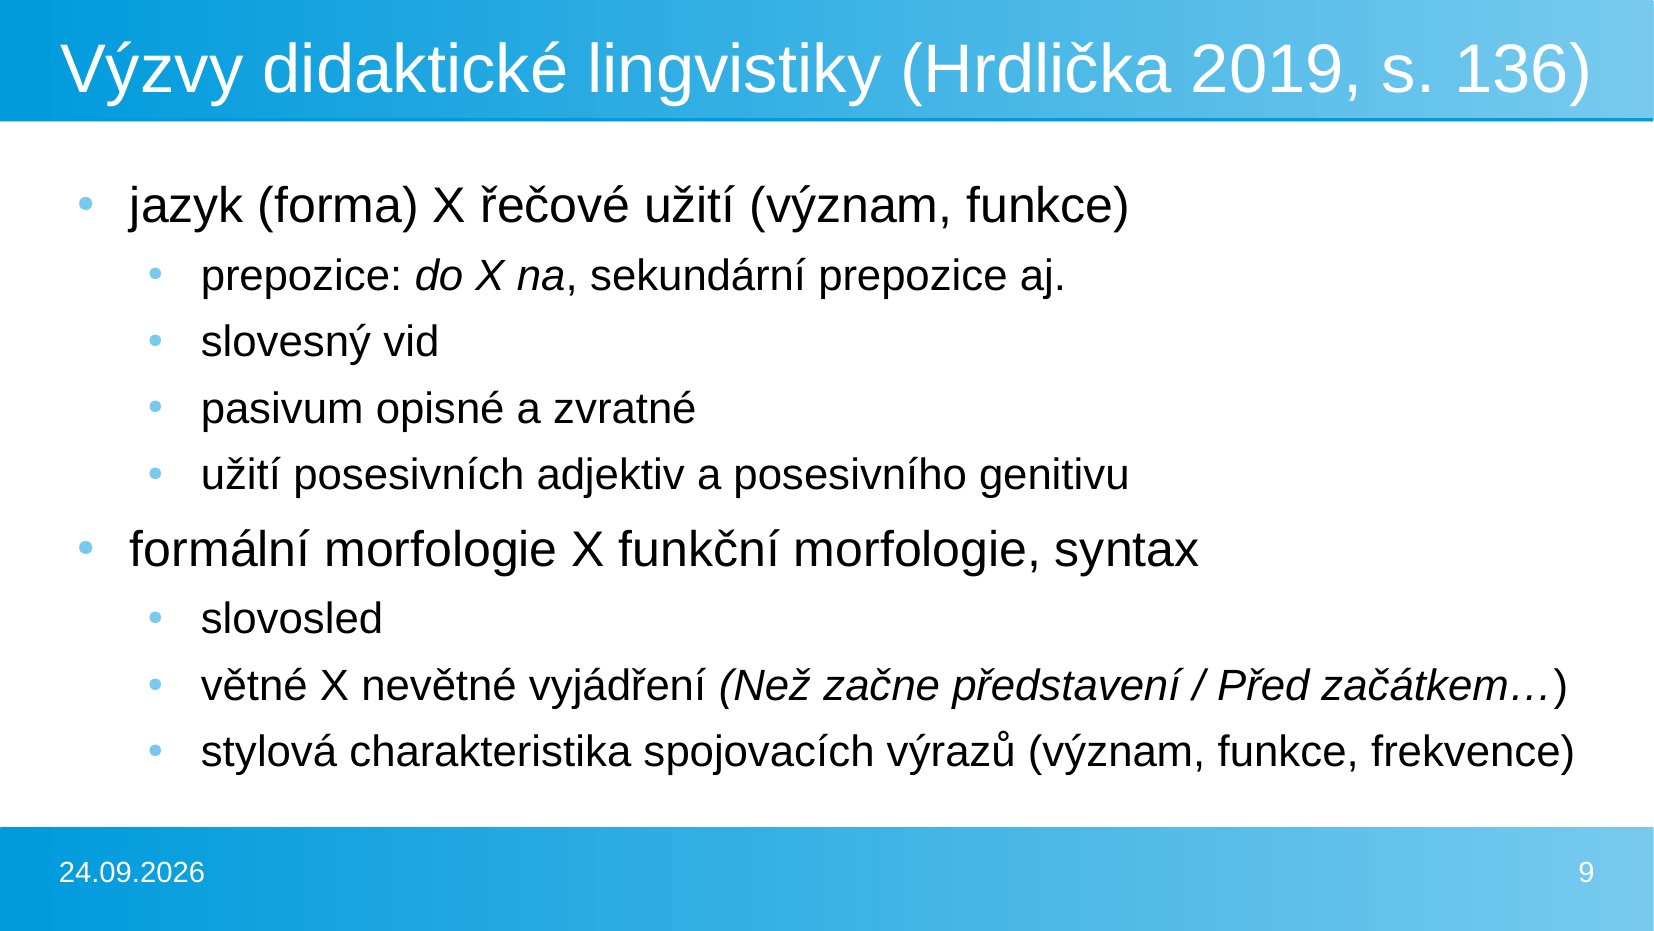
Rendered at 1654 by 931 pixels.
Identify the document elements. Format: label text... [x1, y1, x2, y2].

list jazyk (forma) X řečové užití (význam, funkce) prepozice: do X na, sekundární prepozice aj. slovesný vid pasivum opisné a zvratné užití posesivních adjektiv a posesivního genitivu formální morfologie X funkční morfologie, syntax slovosled větné X nevětné vyjádření (Než začne představení / Před začátkem…) stylová charakteristika spojovacích výrazů (význam, funkce, frekvence) [59, 177, 1595, 768]
title Výzvy didaktické lingvistiky (Hrdlička 2019, s. 136) [59, 29, 1595, 108]
